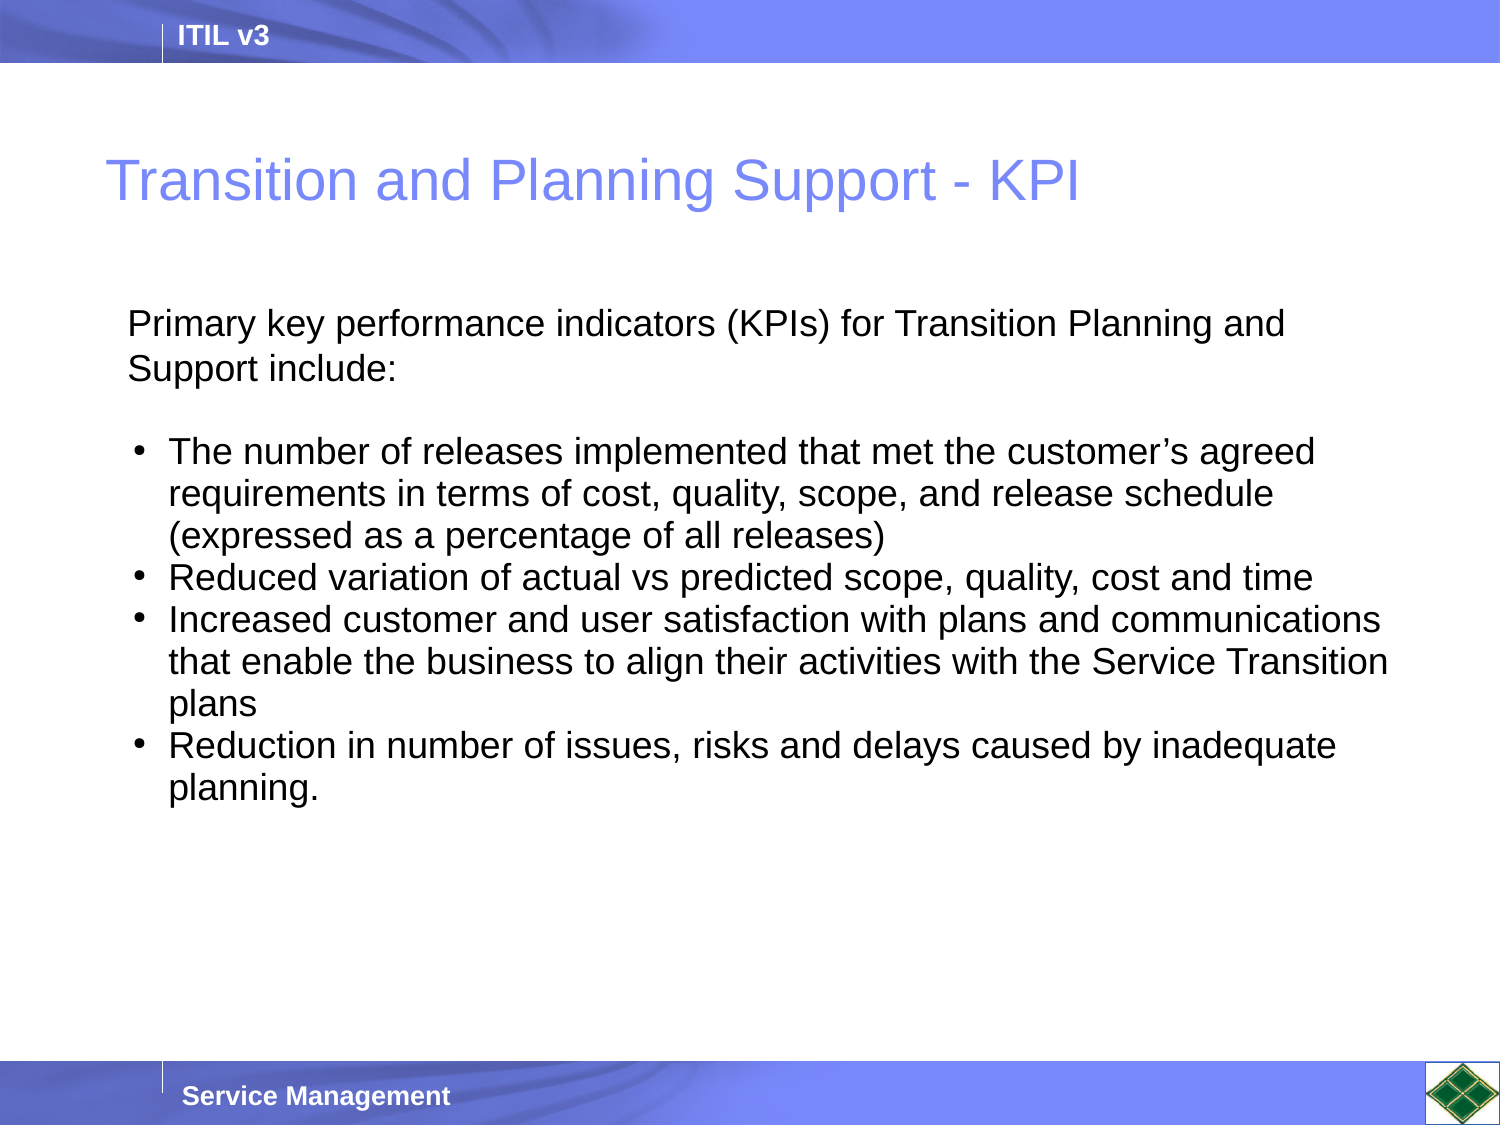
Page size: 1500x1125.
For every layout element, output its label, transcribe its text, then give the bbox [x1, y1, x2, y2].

picture [0, 1061, 1500, 1125]
text_box The number of releases implemented that met the customer’s agreed requirements in terms of cost, quality, scope, and release schedule (expressed as a percentage of all releases) Reduced variation of actual vs predicted scope, quality, cost and time Increased customer and user satisfaction with plans and communications that enable the business to align their activities with the Service Transition plans Reduction in number of issues, risks and delays caused by inadequate planning. [118, 422, 1406, 817]
picture [0, 0, 1500, 63]
text_box Transition and Planning Support - KPI [90, 121, 1443, 221]
picture [1426, 1063, 1499, 1124]
text_box Primary key performance indicators (KPIs) for Transition Planning and Support include: [112, 291, 1388, 932]
